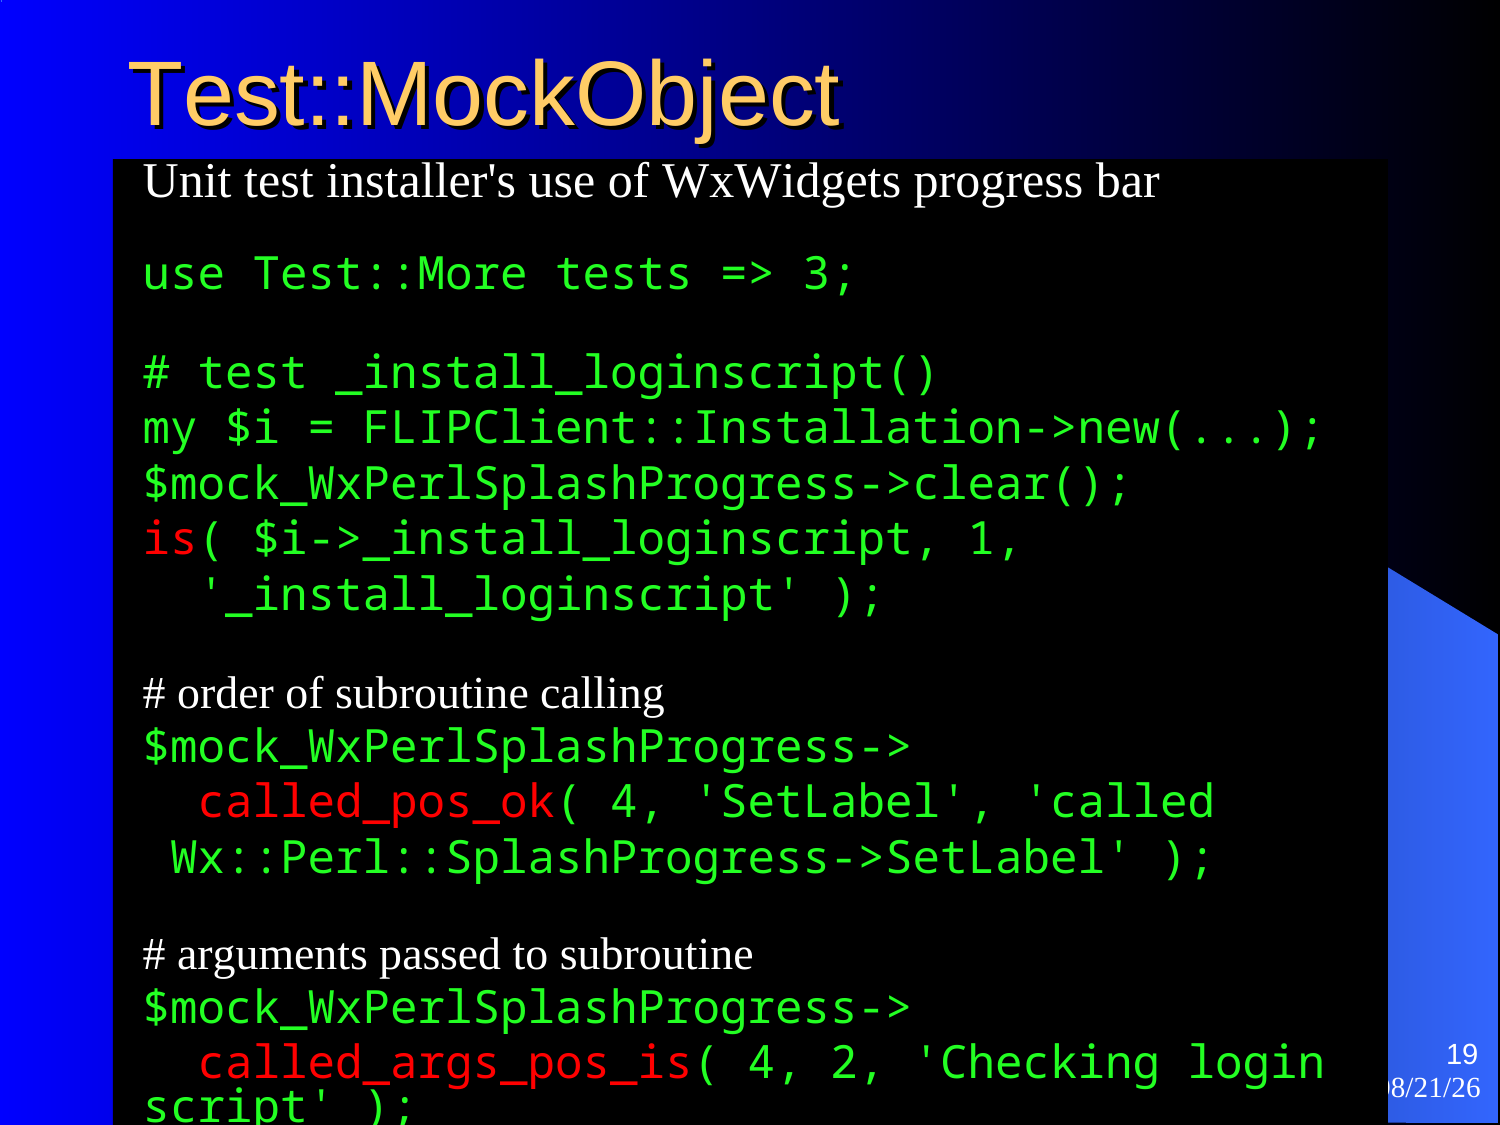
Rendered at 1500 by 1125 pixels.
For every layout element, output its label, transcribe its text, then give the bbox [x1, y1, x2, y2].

list Unit test installer's use of WxWidgets progress bar use Test::More tests => 3; # test _install_loginscript() my $i = FLIPClient::Installation->new(...); $mock_WxPerlSplashProgress->clear(); is( $i->_install_loginscript, 1, '_install_loginscript' ); # order of subroutine calling $mock_WxPerlSplashProgress-> called_pos_ok( 4, 'SetLabel', 'called Wx::Perl::SplashProgress->SetLabel' ); # arguments passed to subroutine $mock_WxPerlSplashProgress-> called_args_pos_is( 4, 2, 'Checking login script' ); [112, 159, 1388, 1103]
title Test::MockObject [112, 0, 1438, 188]
